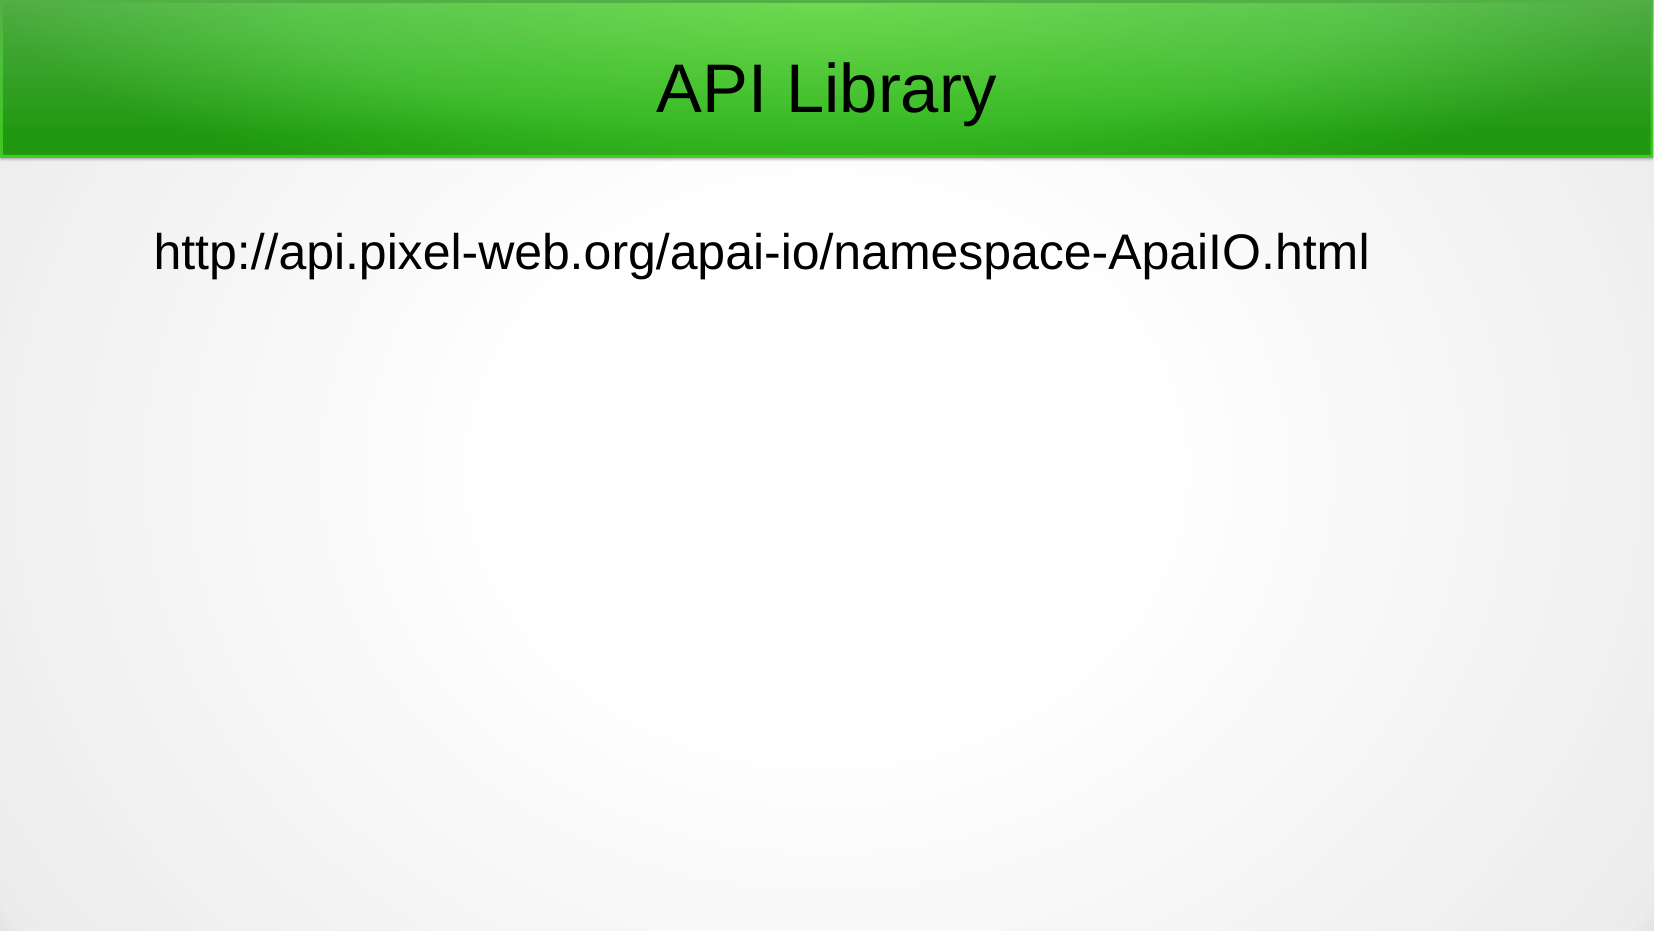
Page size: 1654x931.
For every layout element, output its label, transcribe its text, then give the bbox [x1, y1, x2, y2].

title API Library [82, 35, 1571, 142]
list http://api.pixel-web.org/apai-io/namespace-ApaiIO.html [82, 224, 1571, 764]
